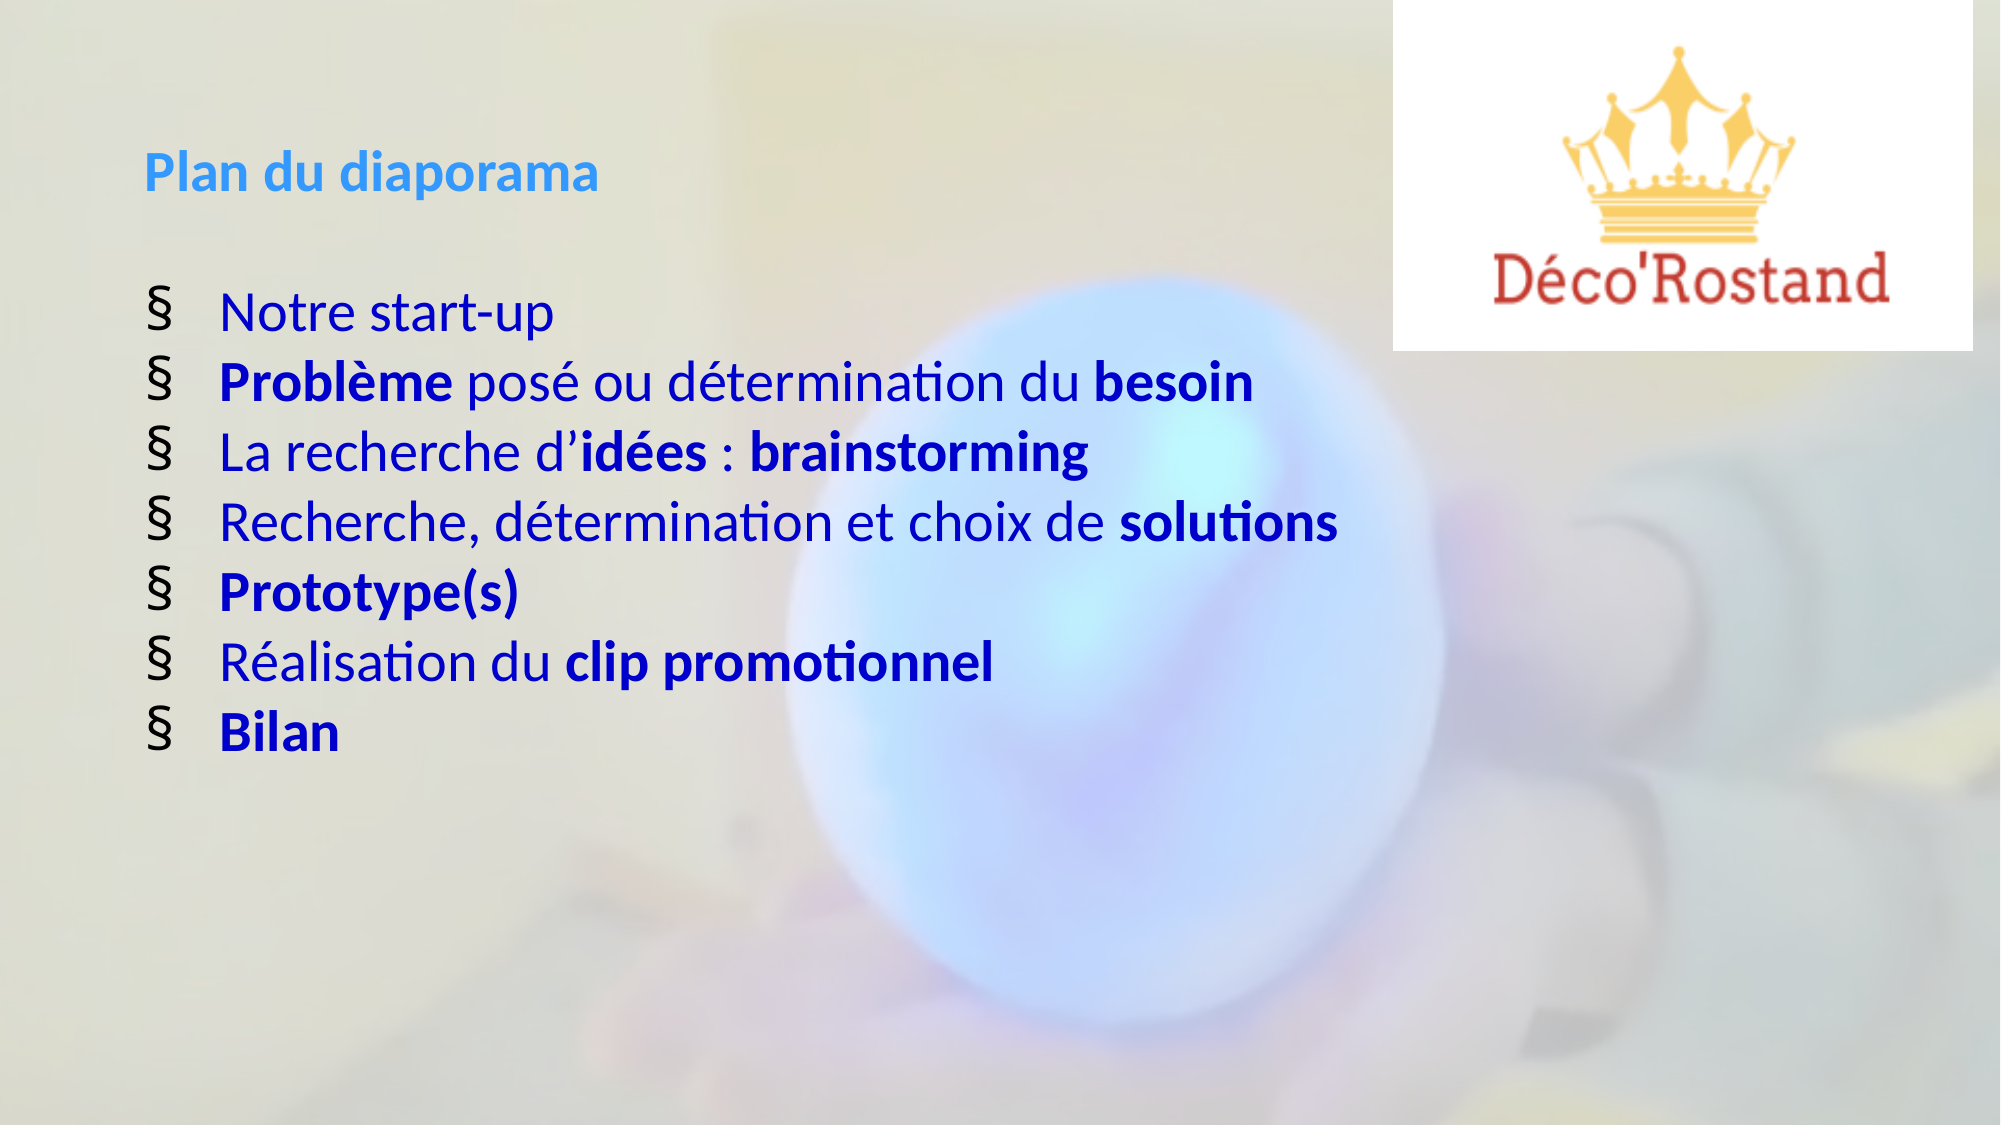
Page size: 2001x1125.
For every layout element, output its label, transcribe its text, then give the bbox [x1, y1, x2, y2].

text_box Plan du diaporama Notre start-up Problème posé ou détermination du besoin La recherche d’idées : brainstorming Recherche, détermination et choix de solutions Prototype(s) Réalisation du clip promotionnel Bilan [129, 125, 1506, 1111]
picture [1393, 0, 1973, 351]
